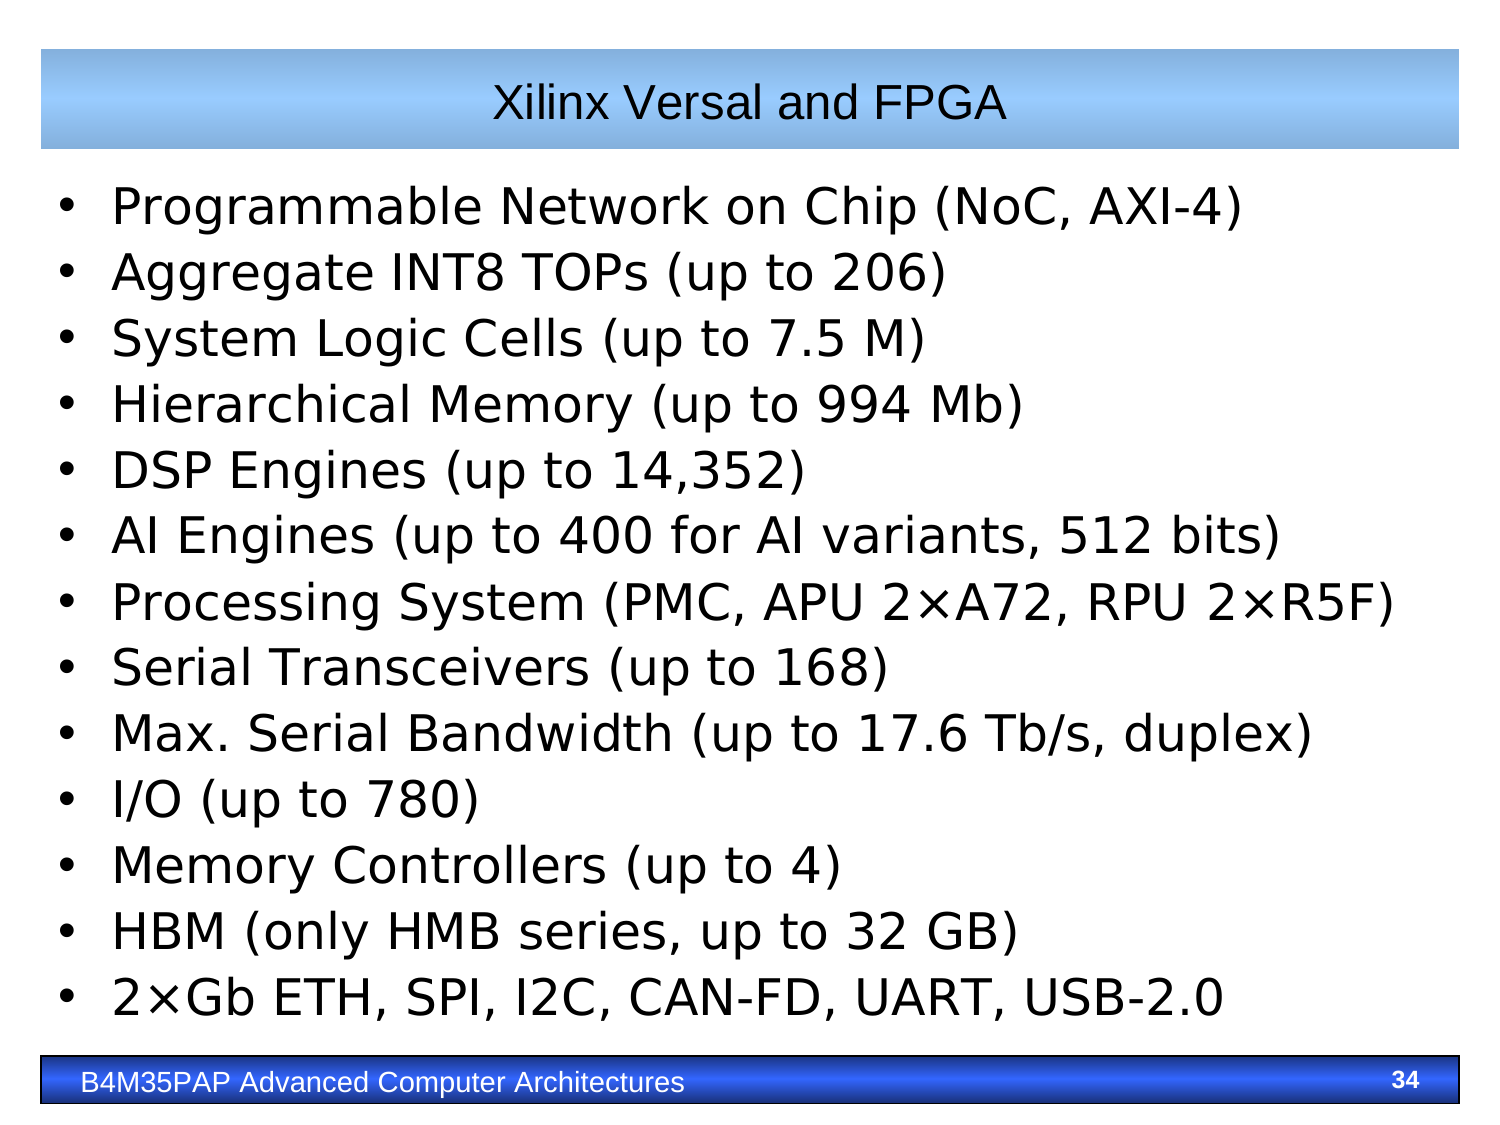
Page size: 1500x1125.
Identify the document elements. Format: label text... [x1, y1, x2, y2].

title Xilinx Versal and FPGA [41, 49, 1459, 149]
list Programmable Network on Chip (NoC, AXI-4) Aggregate INT8 TOPs (up to 206) System Logic Cells (up to 7.5 M) Hierarchical Memory (up to 994 Mb) DSP Engines (up to 14,352) AI Engines (up to 400 for AI variants, 512 bits) Processing System (PMC, APU 2×A72, RPU 2×R5F) Serial Transceivers (up to 168) Max. Serial Bandwidth (up to 17.6 Tb/s, duplex) I/O (up to 780) Memory Controllers (up to 4) HBM (only HMB series, up to 32 GB) 2×Gb ETH, SPI, I2C, CAN-FD, UART, USB-2.0 [44, 166, 1458, 1045]
